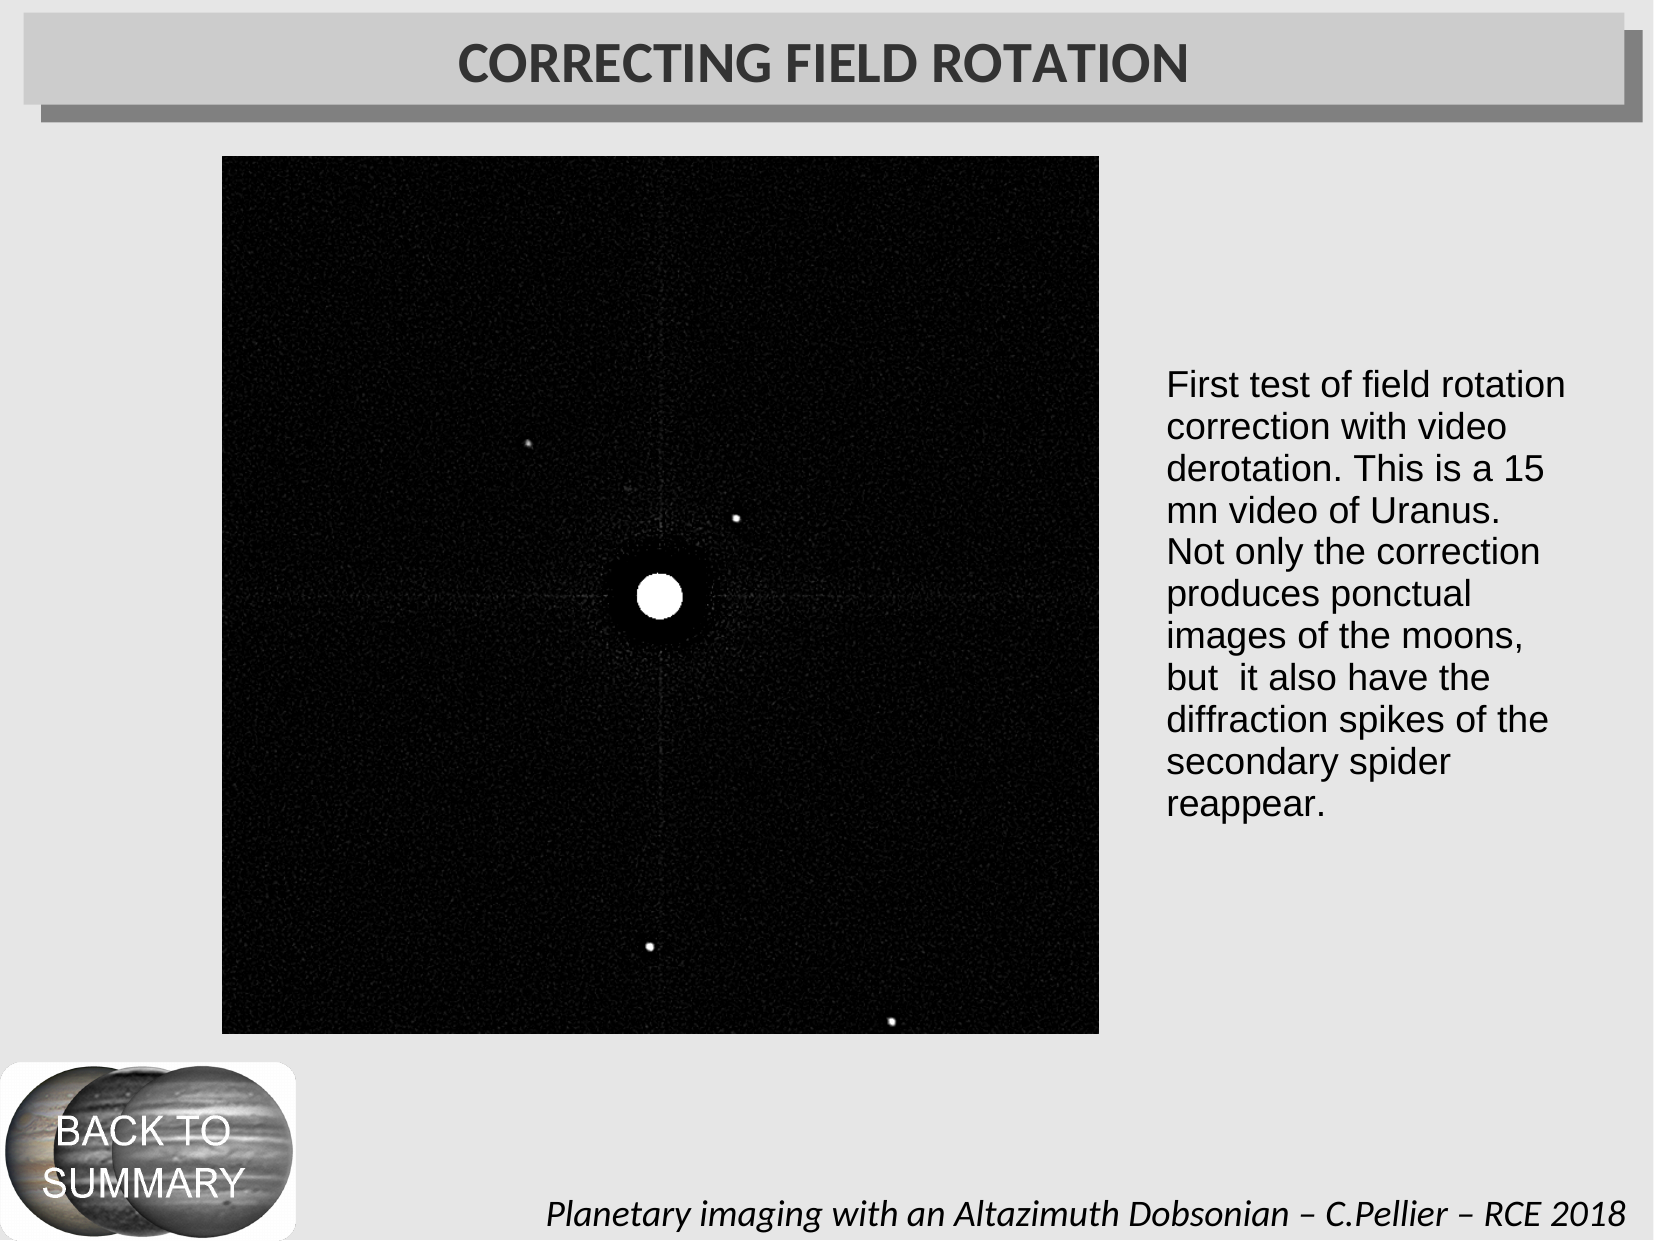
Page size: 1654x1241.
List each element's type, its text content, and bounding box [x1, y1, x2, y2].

picture [222, 156, 1099, 1034]
text_box First test of field rotation correction with video derotation. This is a 15 mn video of Uranus. Not only the correction produces ponctual images of the moons, but it also have the diffraction spikes of the secondary spider reappear. [1151, 354, 1595, 857]
text_box Planetary imaging with an Altazimuth Dobsonian – C.Pellier – RCE 2018 [430, 1180, 1642, 1241]
text_box CORRECTING FIELD ROTATION [23, 12, 1625, 105]
picture [0, 1062, 296, 1241]
